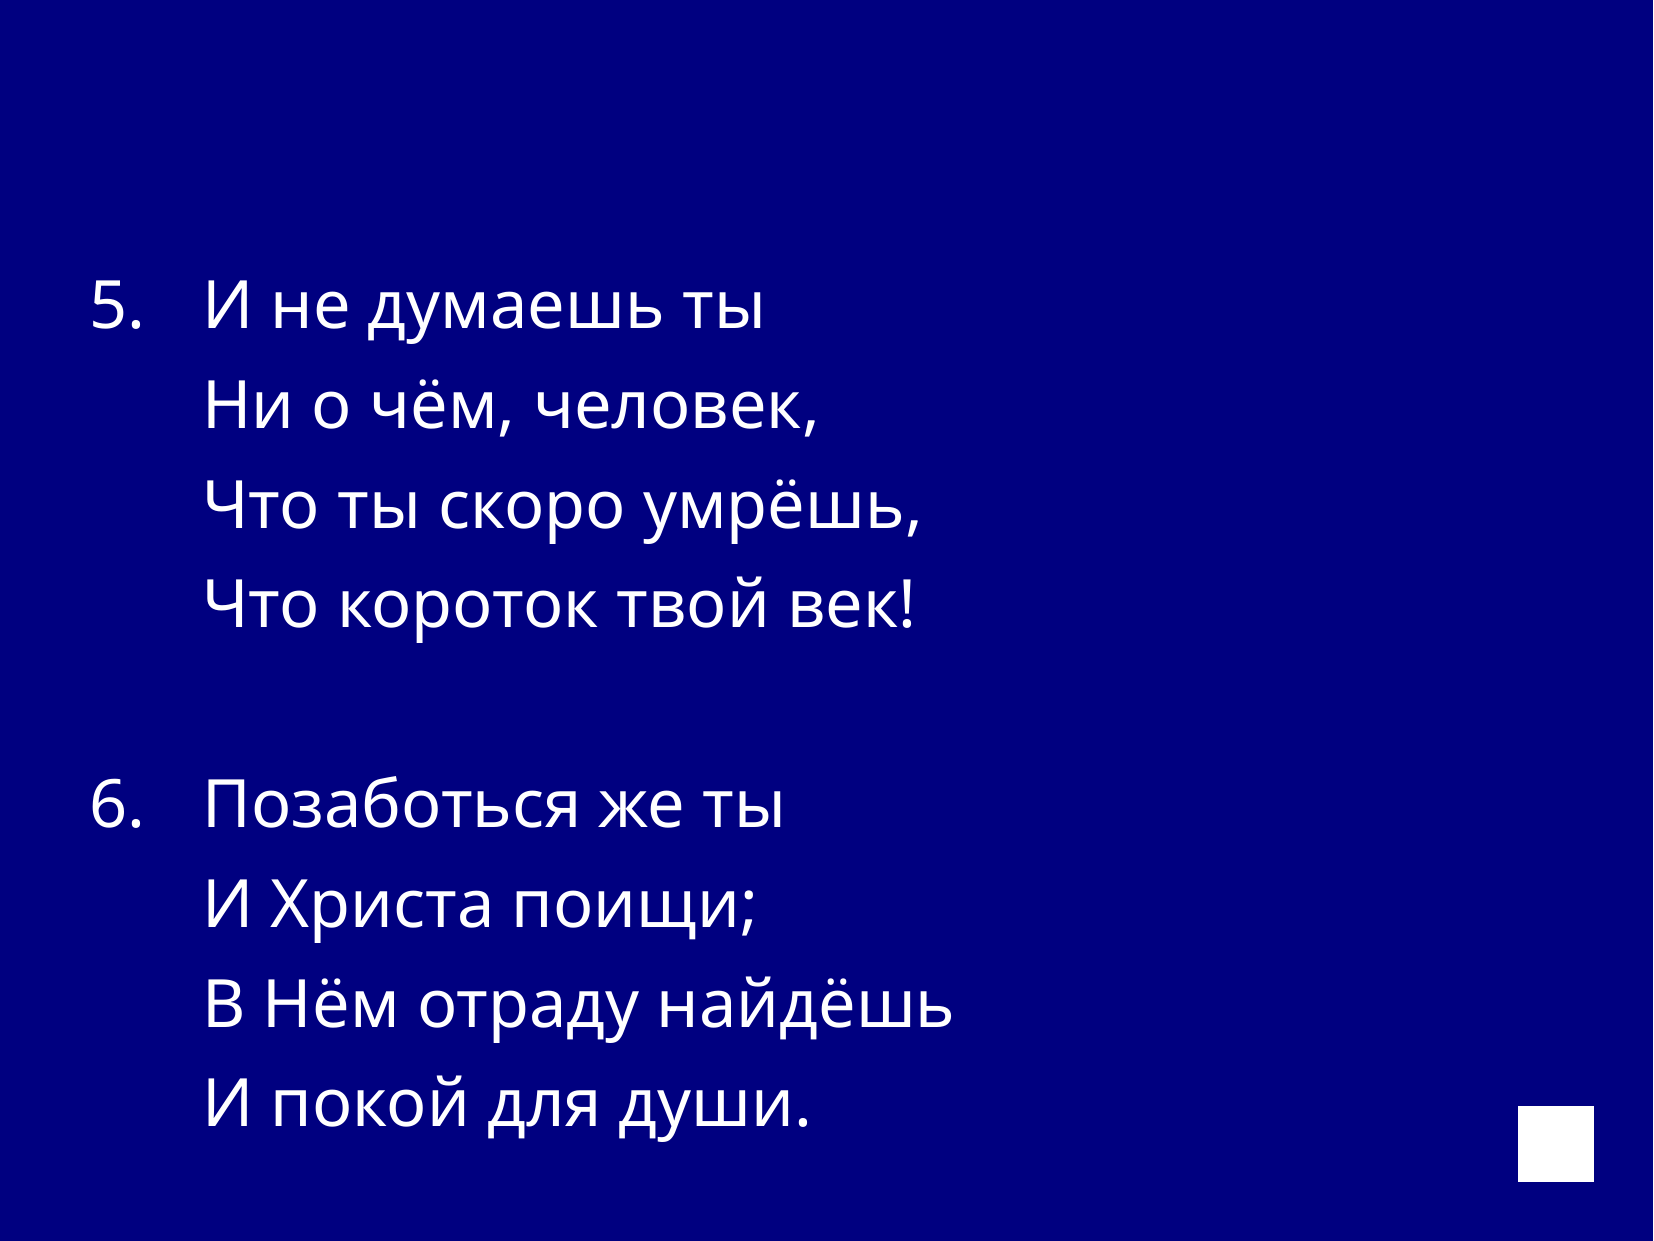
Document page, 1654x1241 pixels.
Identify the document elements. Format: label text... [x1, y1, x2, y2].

text_box [1518, 1106, 1594, 1182]
text_box 5. И не думаешь ты Ни о чём, человек, Что ты скоро умрёшь, Что короток твой век! 6. Позаботься же ты И Христа поищи; В Нём отраду найдёшь И покой для души. [75, 150, 1576, 1163]
